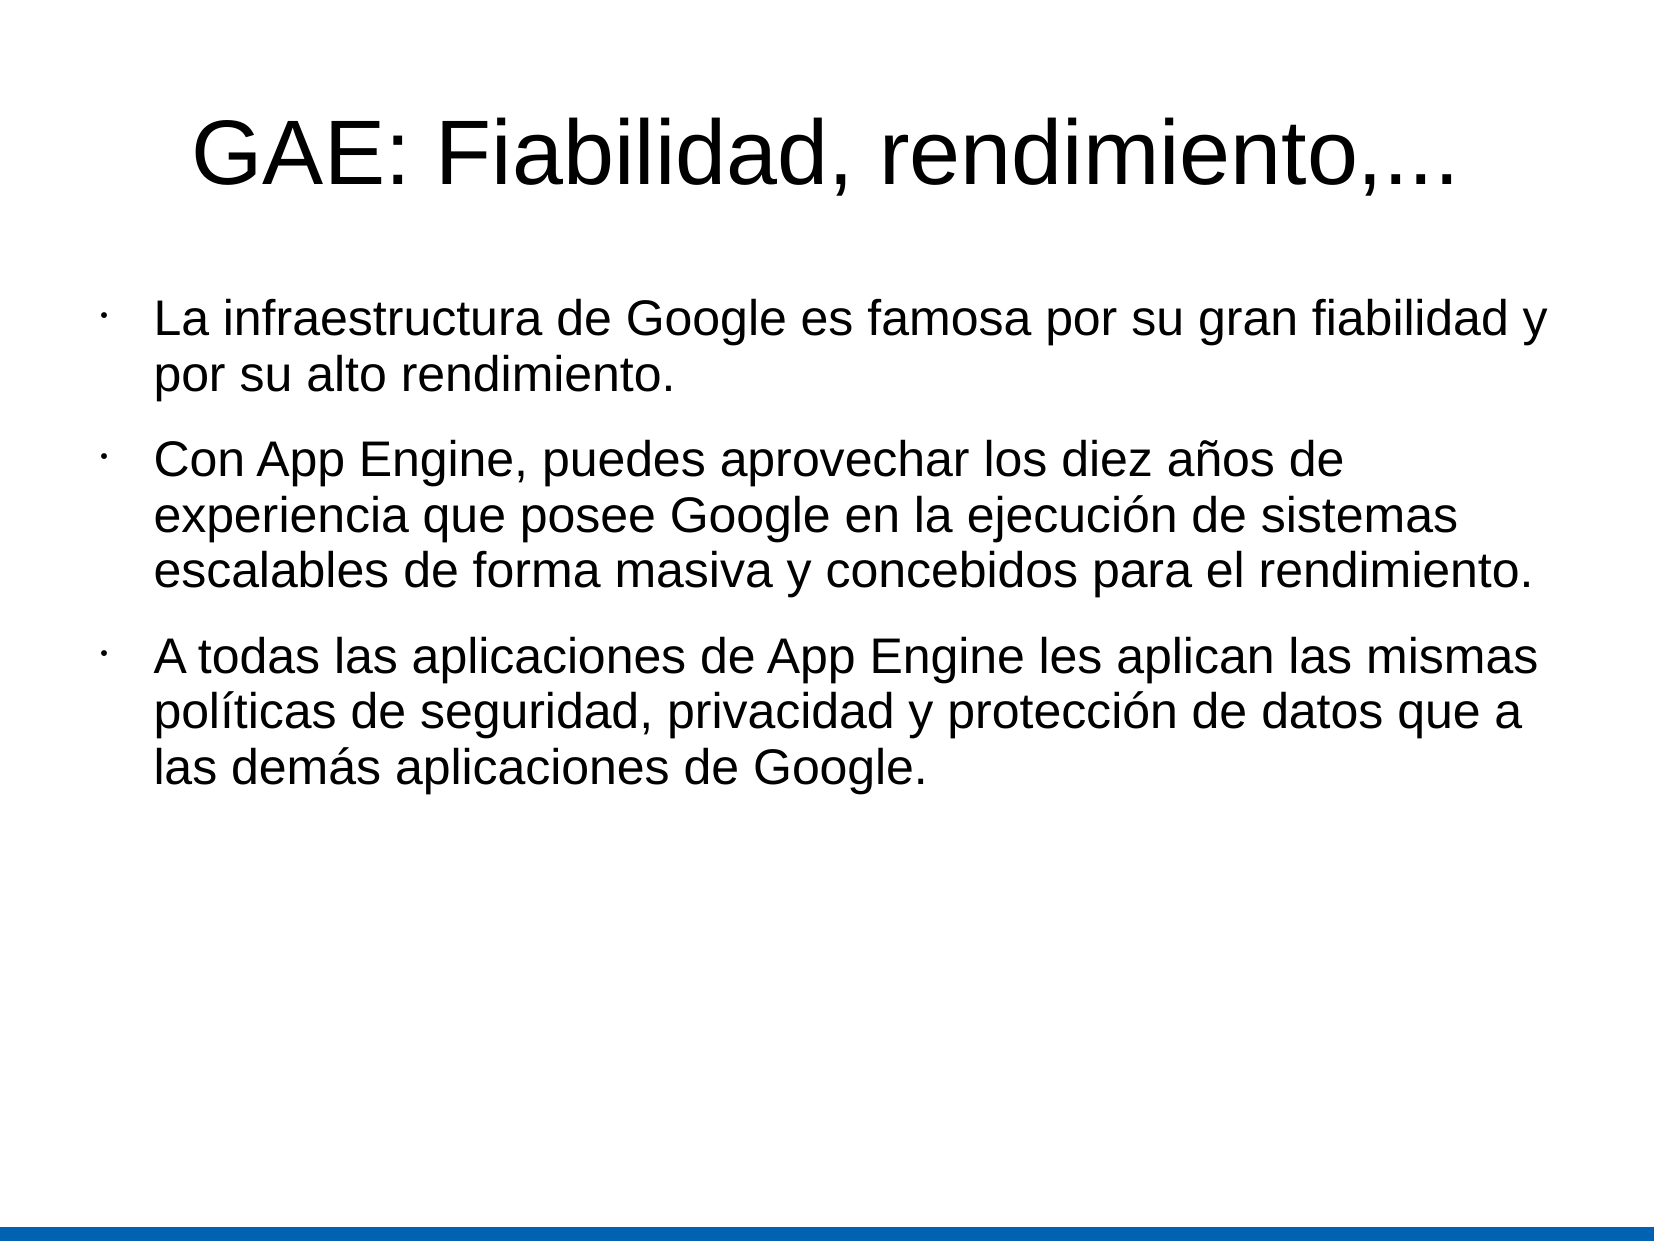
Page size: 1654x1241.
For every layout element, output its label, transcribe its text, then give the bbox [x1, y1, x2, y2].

list La infraestructura de Google es famosa por su gran fiabilidad y por su alto rendimiento. Con App Engine, puedes aprovechar los diez años de experiencia que posee Google en la ejecución de sistemas escalables de forma masiva y concebidos para el rendimiento. A todas las aplicaciones de App Engine les aplican las mismas políticas de seguridad, privacidad y protección de datos que a las demás aplicaciones de Google. [82, 290, 1571, 1109]
title GAE: Fiabilidad, rendimiento,... [82, 49, 1571, 257]
